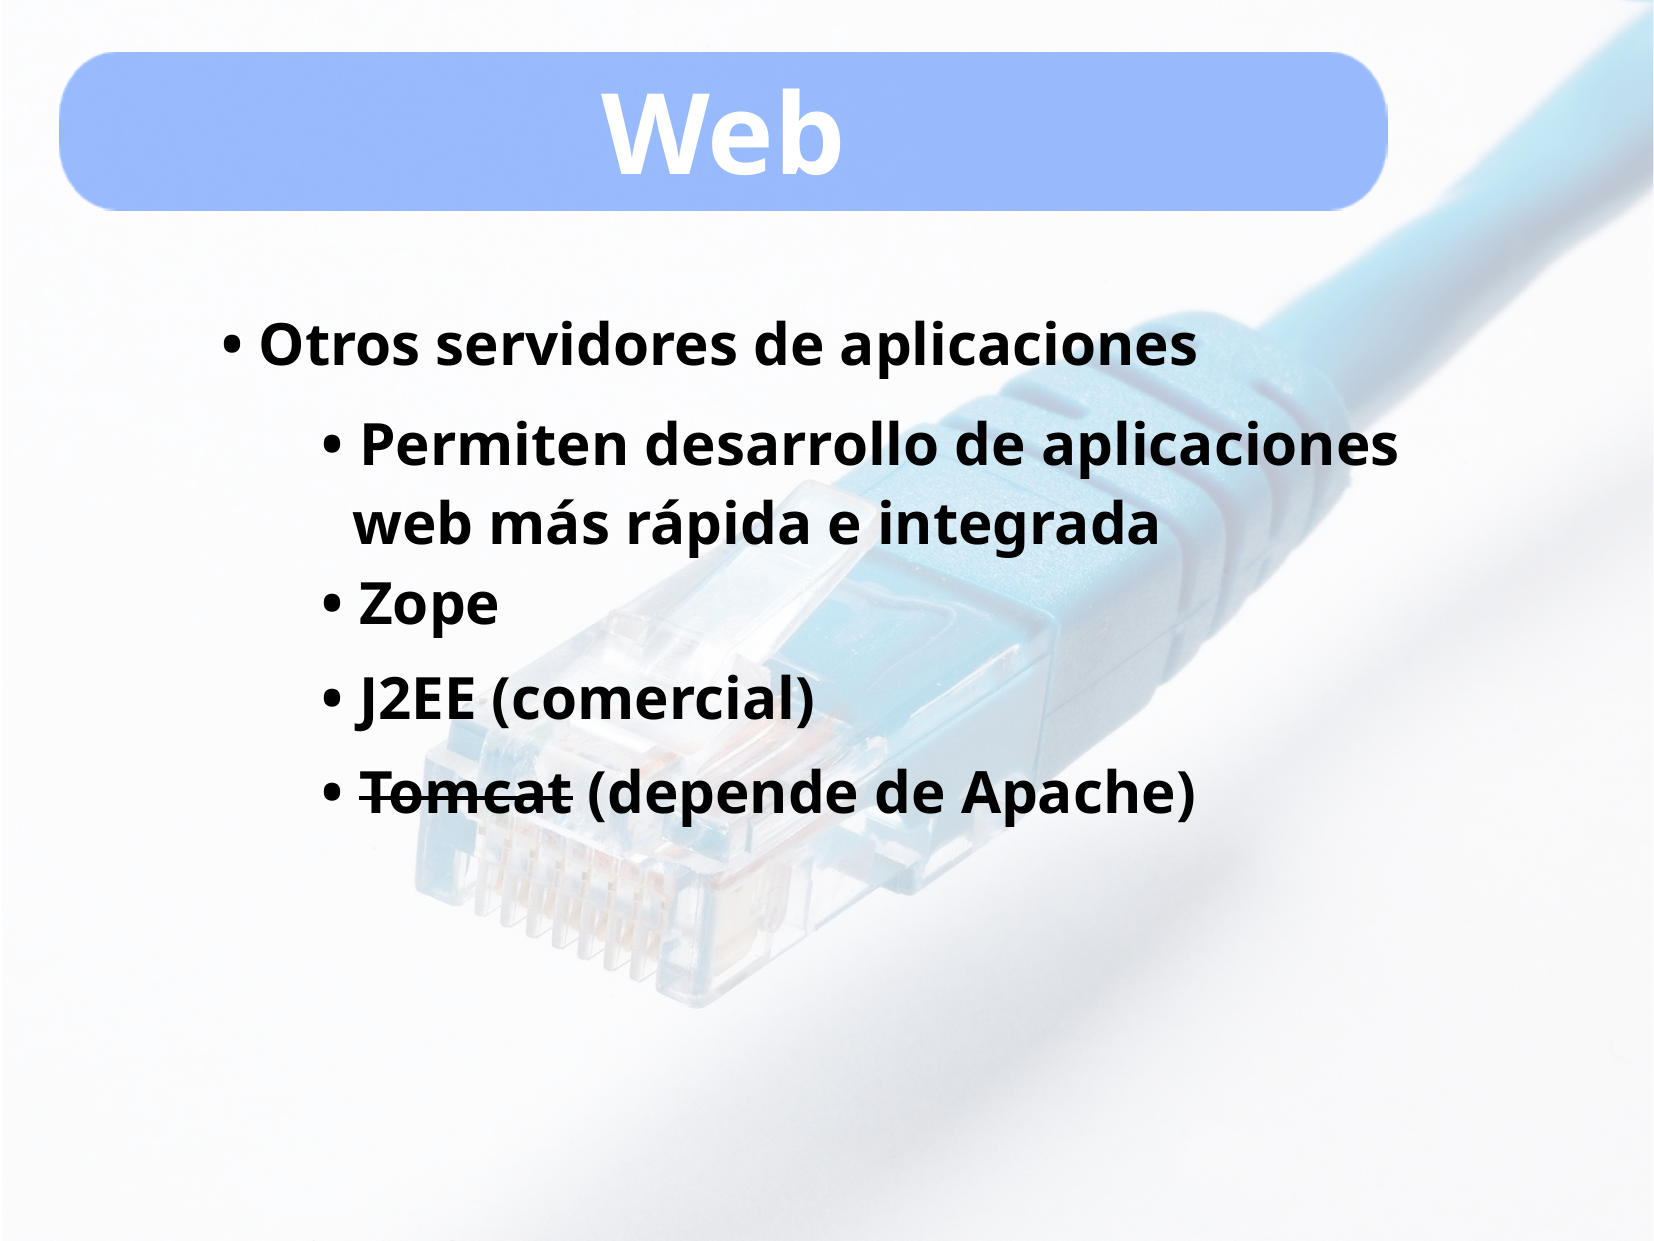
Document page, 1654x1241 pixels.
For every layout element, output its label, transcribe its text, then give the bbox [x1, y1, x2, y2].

picture [2, 0, 1654, 1241]
text_box • Zope [307, 555, 562, 648]
text_box • Permiten desarrollo de aplicaciones web más rápida e integrada [307, 395, 1506, 565]
text_box • J2EE (comercial) [307, 649, 916, 742]
text_box • Tomcat (depende de Apache) [307, 744, 1565, 836]
text_box • Otros servidores de aplicaciones [206, 295, 1300, 388]
